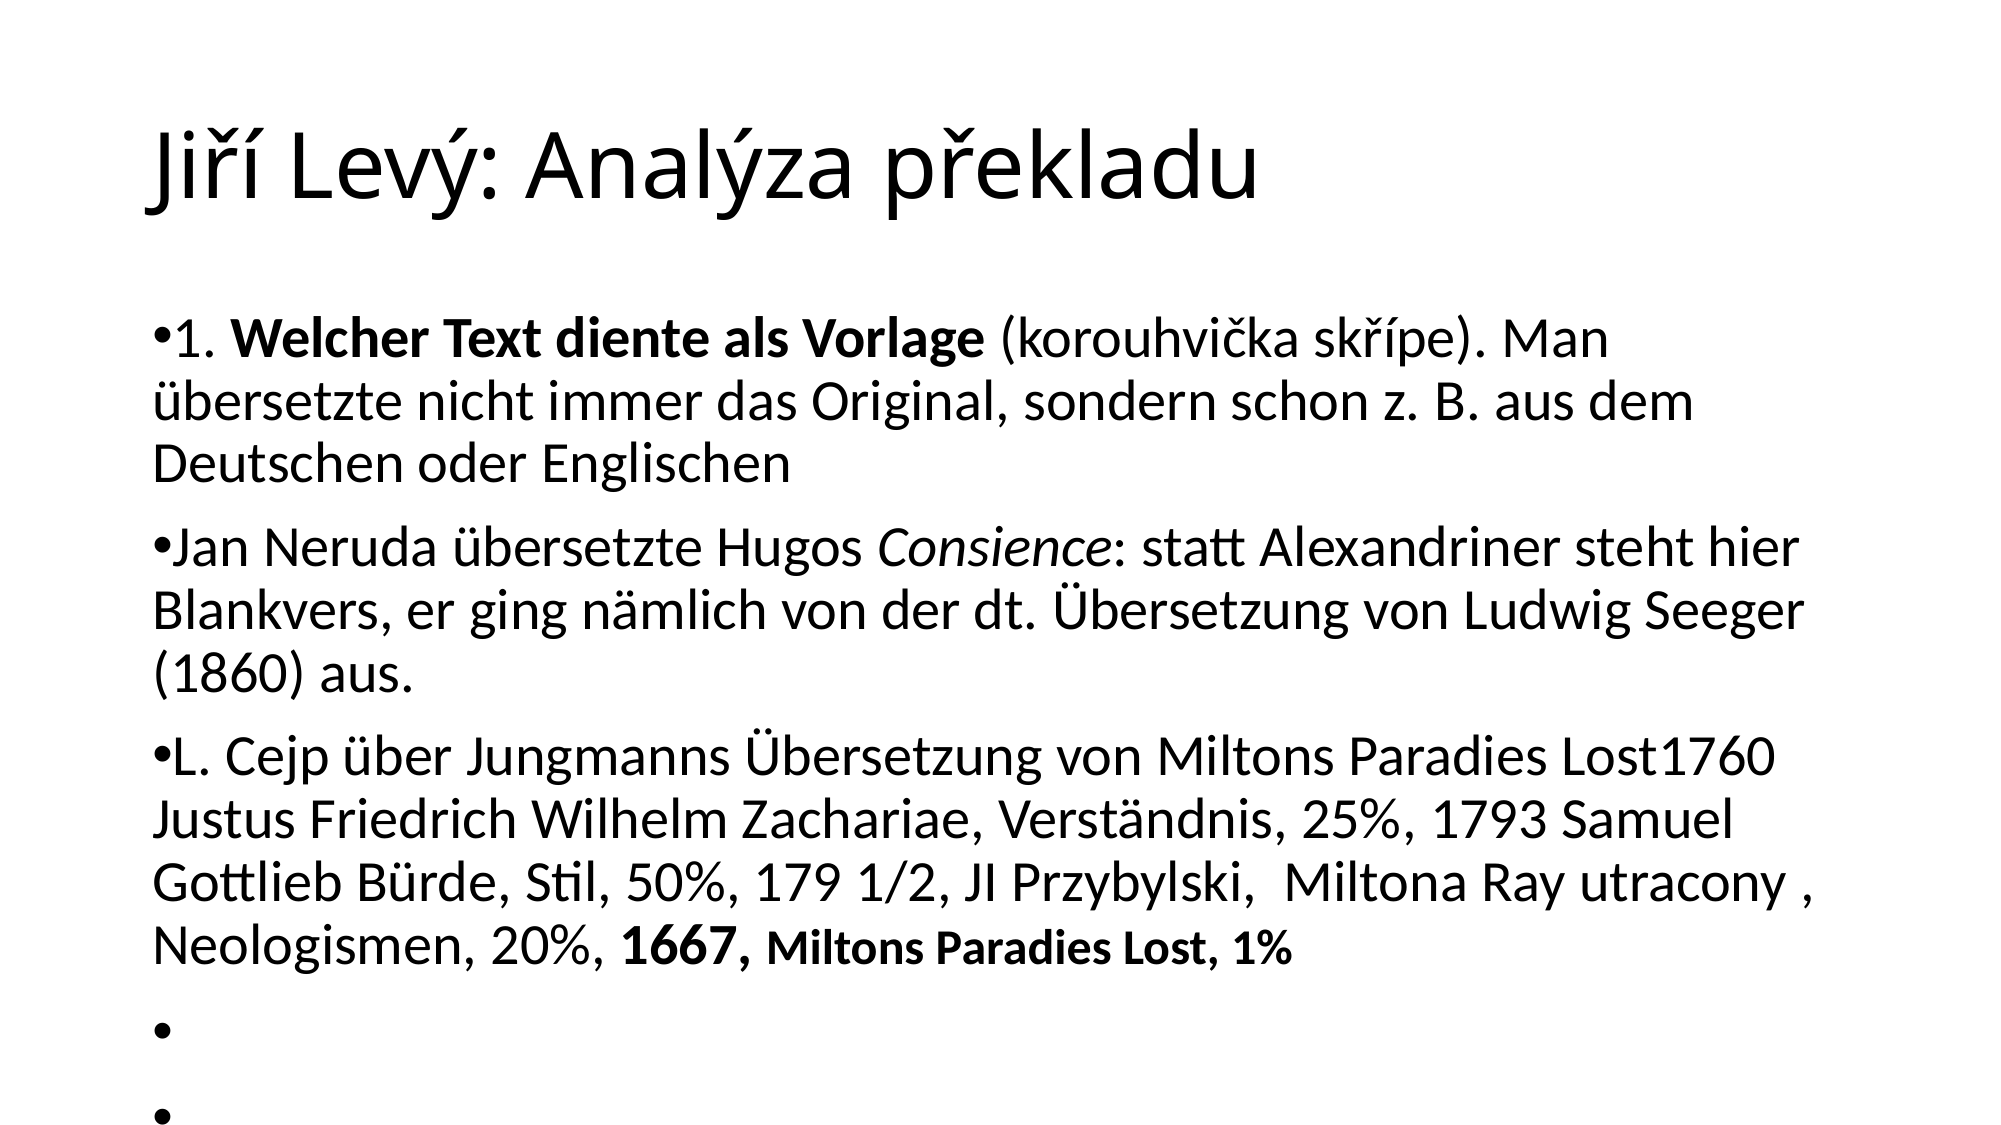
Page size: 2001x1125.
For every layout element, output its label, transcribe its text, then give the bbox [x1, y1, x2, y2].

list 1. Welcher Text diente als Vorlage (korouhvička skřípe). Man übersetzte nicht immer das Original, sondern schon z. B. aus dem Deutschen oder Englischen Jan Neruda übersetzte Hugos Consience: statt Alexandriner steht hier Blankvers, er ging nämlich von der dt. Übersetzung von Ludwig Seeger (1860) aus. L. Cejp über Jungmanns Übersetzung von Miltons Paradies Lost1760 Justus Friedrich Wilhelm Zachariae, Verständnis, 25%, 1793 Samuel Gottlieb Bürde, Stil, 50%, 179 1/2, JI Przybylski, Miltona Ray utracony , Neologismen, 20%, 1667, Miltons Paradies Lost, 1% [137, 299, 1863, 1014]
title Jiří Levý: Analýza překladu [137, 59, 1863, 278]
